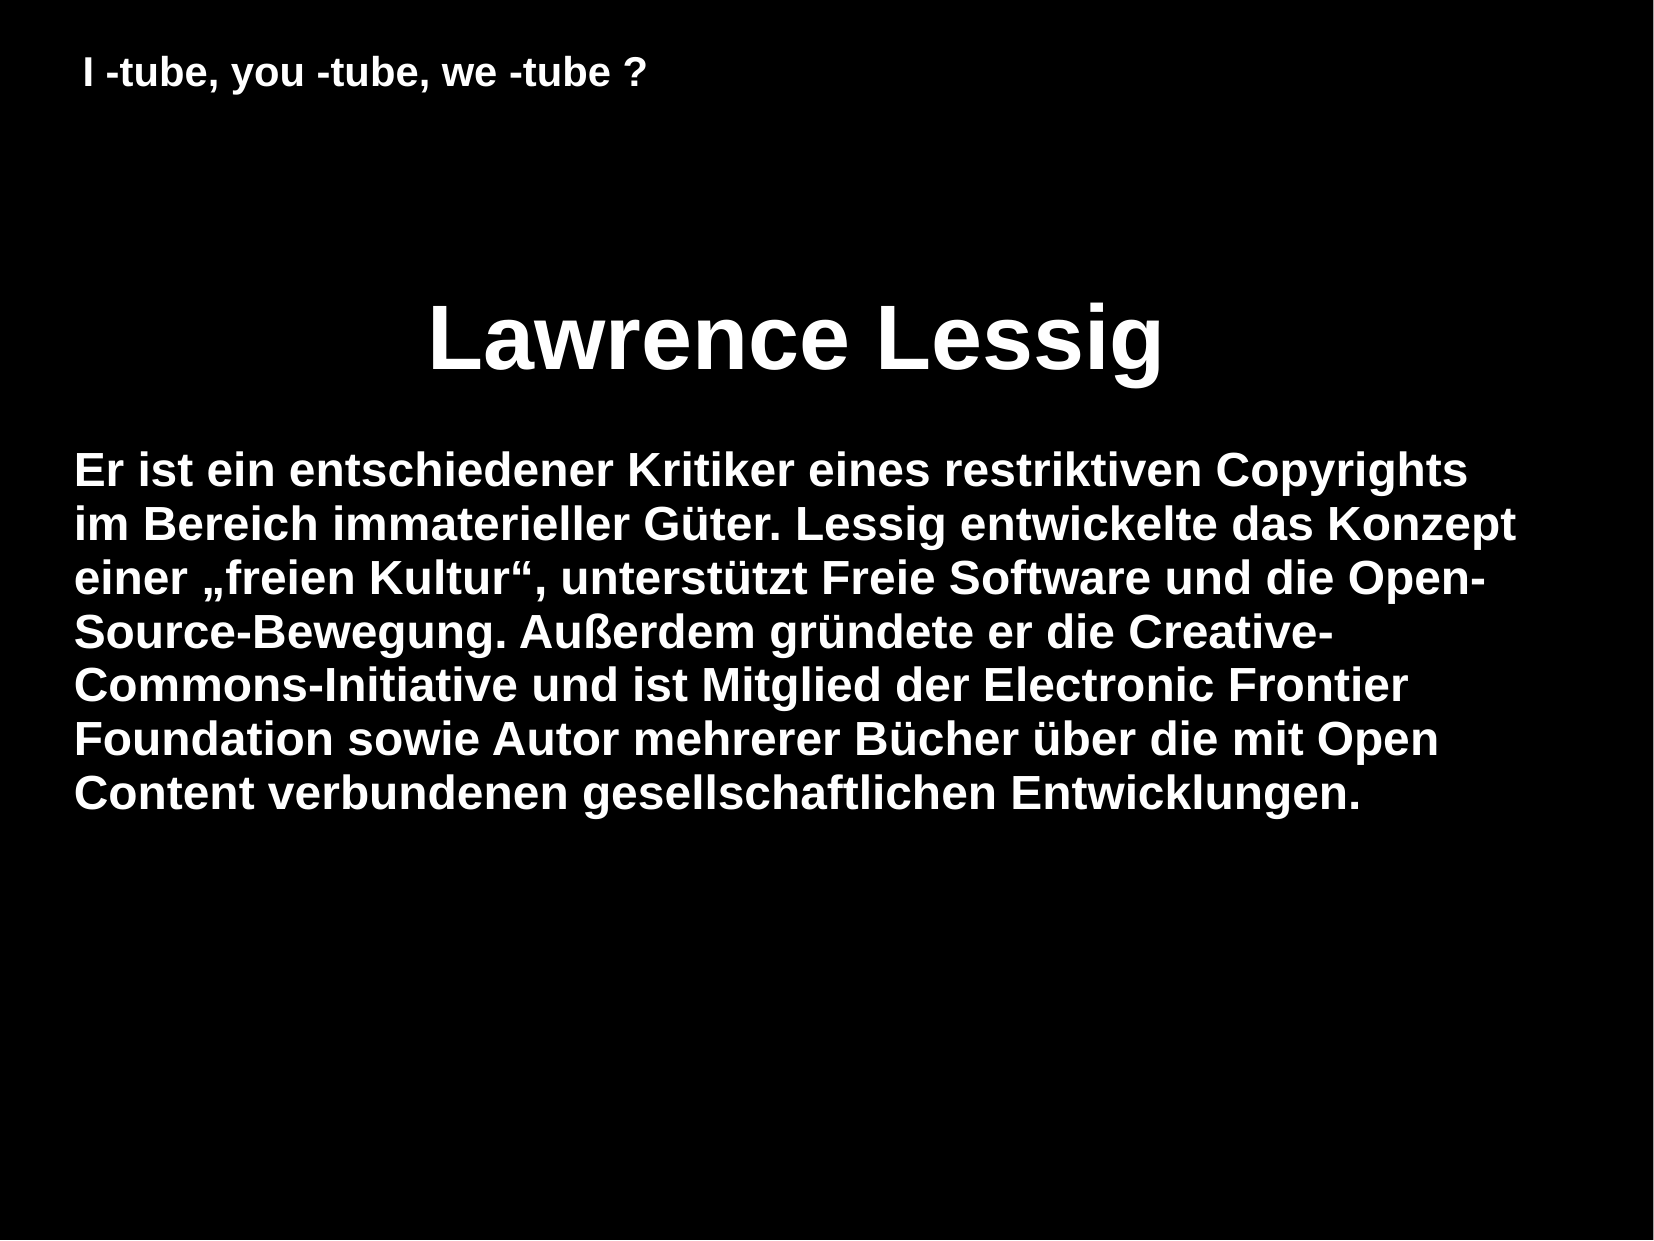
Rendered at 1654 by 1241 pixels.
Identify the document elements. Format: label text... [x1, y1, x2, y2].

title I -tube, you -tube, we -tube ? [82, 31, 1571, 275]
text_box Lawrence Lessig Er ist ein entschiedener Kritiker eines restriktiven Copyrights im Bereich immaterieller Güter. Lessig entwickelte das Konzept einer „freien Kultur“, unterstützt Freie Software und die Open-Source-Bewegung. Außerdem gründete er die Creative-Commons-Initiative und ist Mitglied der Electronic Frontier Foundation sowie Autor mehrerer Bücher über die mit Open Content verbundenen gesellschaftlichen Entwicklungen. [59, 118, 1536, 1025]
